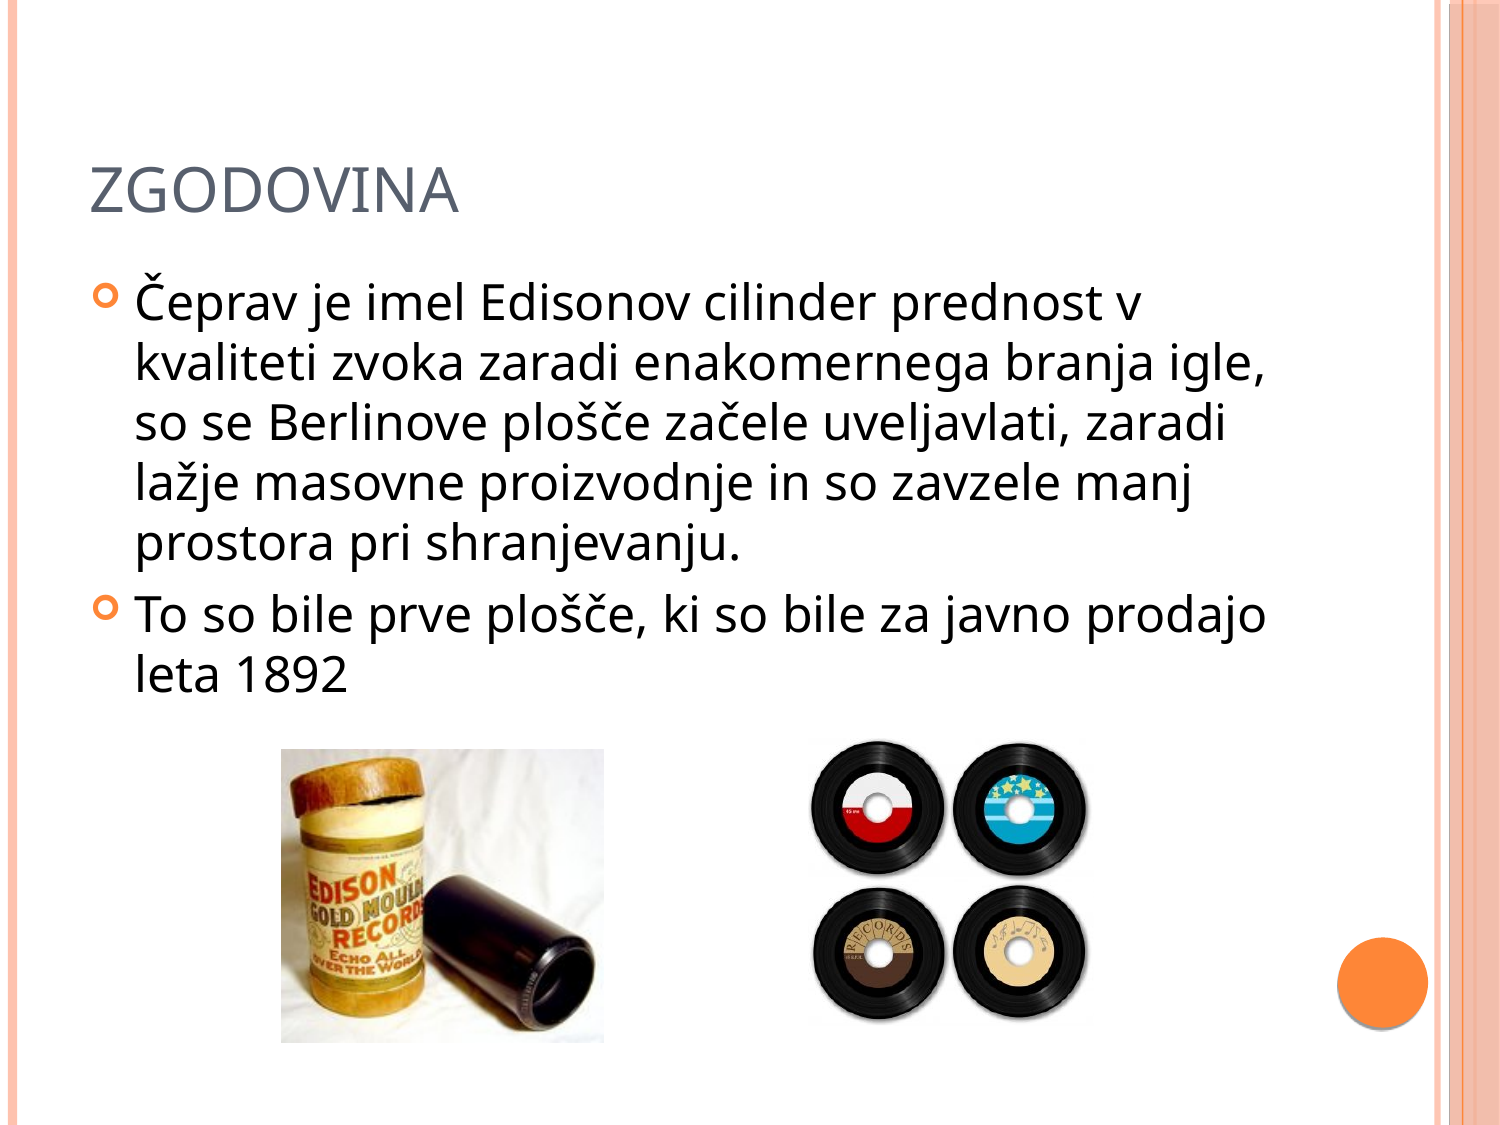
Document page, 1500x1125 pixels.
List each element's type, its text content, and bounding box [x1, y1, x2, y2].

picture [808, 738, 1094, 1026]
title Zgodovina [75, 45, 1300, 233]
list Čeprav je imel Edisonov cilinder prednost v kvaliteti zvoka zaradi enakomernega branja igle, so se Berlinove plošče začele uveljavlati, zaradi lažje masovne proizvodnje in so zavzele manj prostora pri shranjevanju. To so bile prve plošče, ki so bile za javno prodajo leta 1892 [75, 262, 1300, 1062]
picture [281, 749, 604, 1043]
